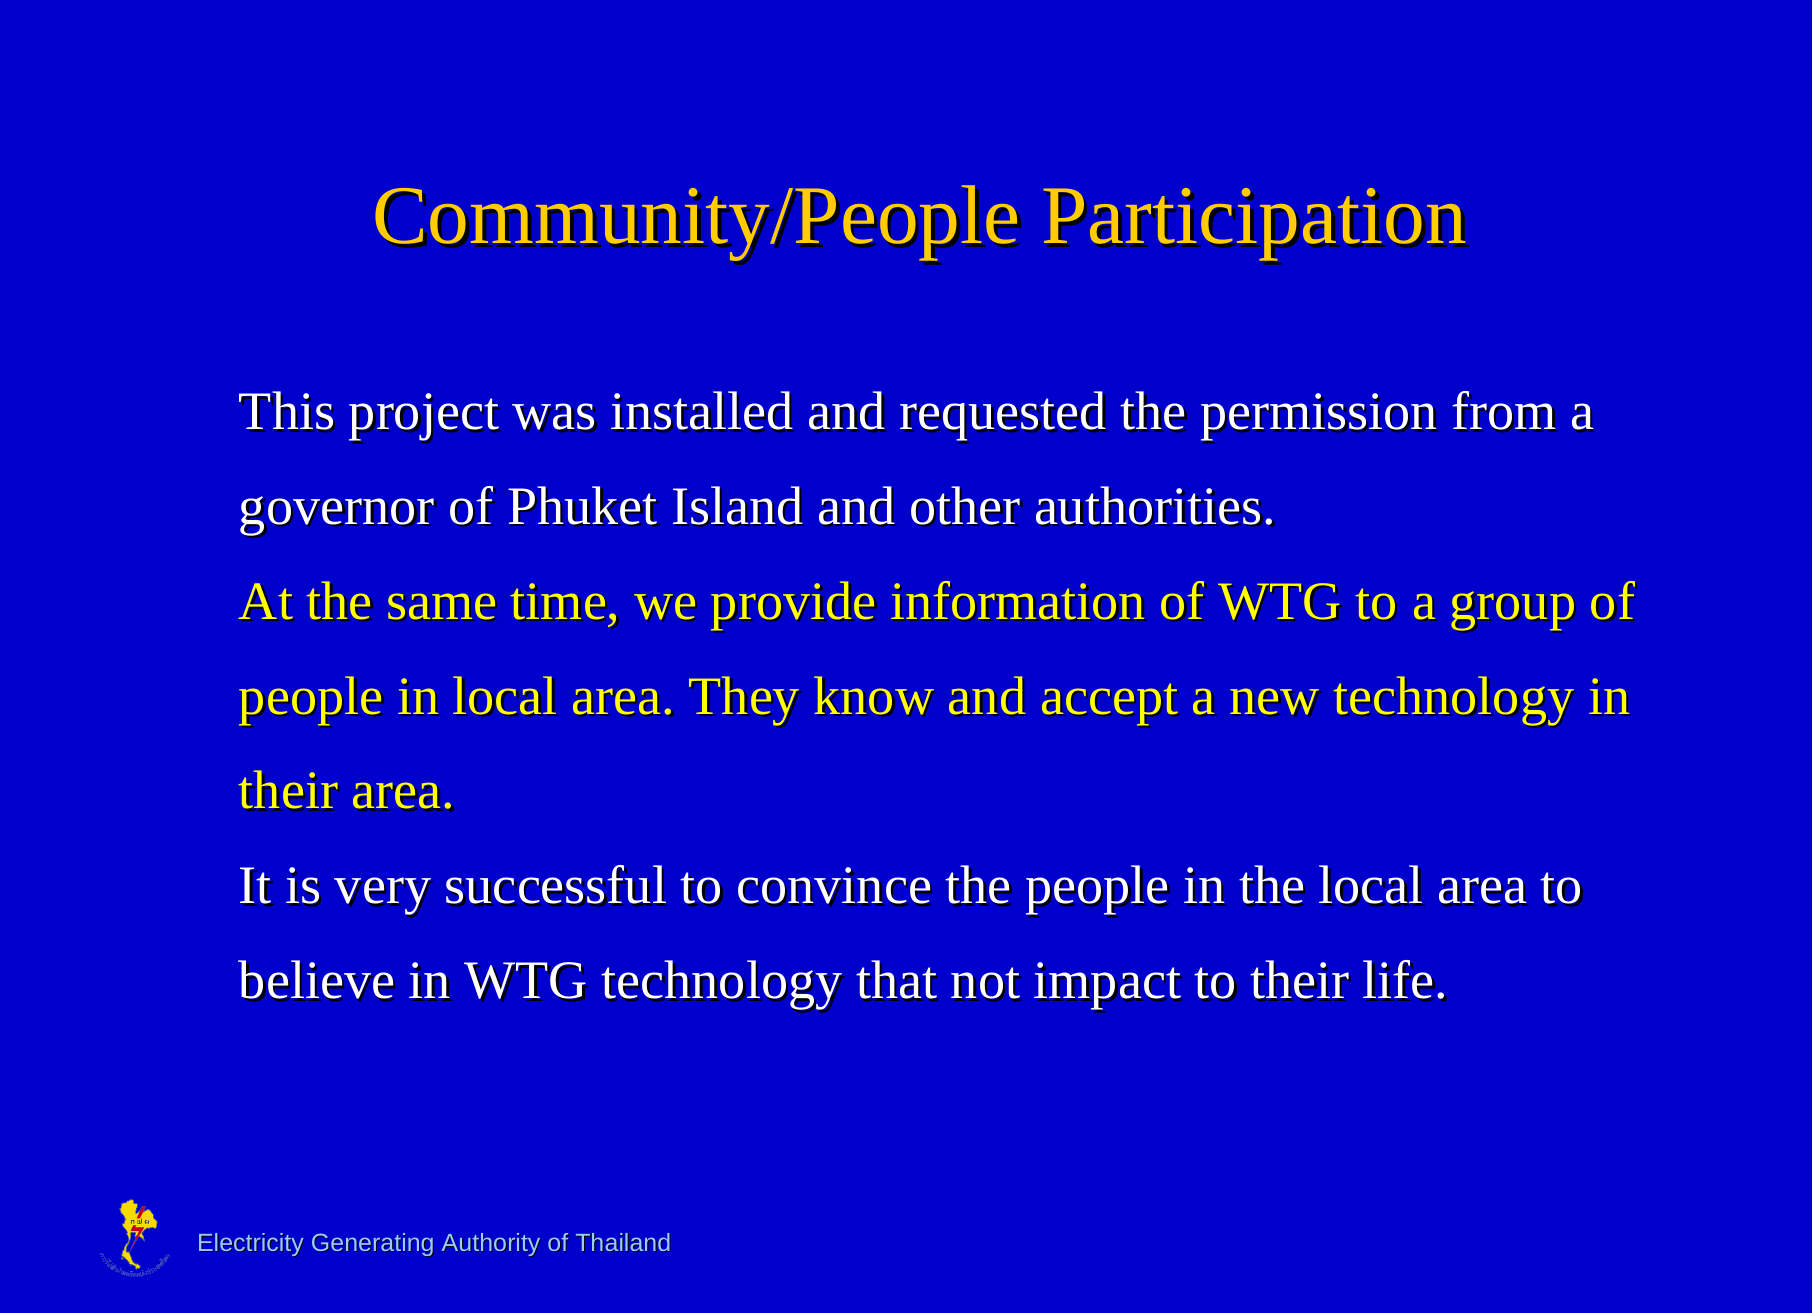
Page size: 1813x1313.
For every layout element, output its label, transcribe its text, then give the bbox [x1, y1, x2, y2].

picture [97, 1197, 172, 1280]
list This project was installed and requested the permission from a governor of Phuket Island and other authorities. At the same time, we provide information of WTG to a group of people in local area. They know and accept a new technology in their area. It is very successful to convince the people in the local area to believe in WTG technology that not impact to their life. [221, 350, 1710, 1082]
title Community/People Participation [150, 101, 1691, 320]
